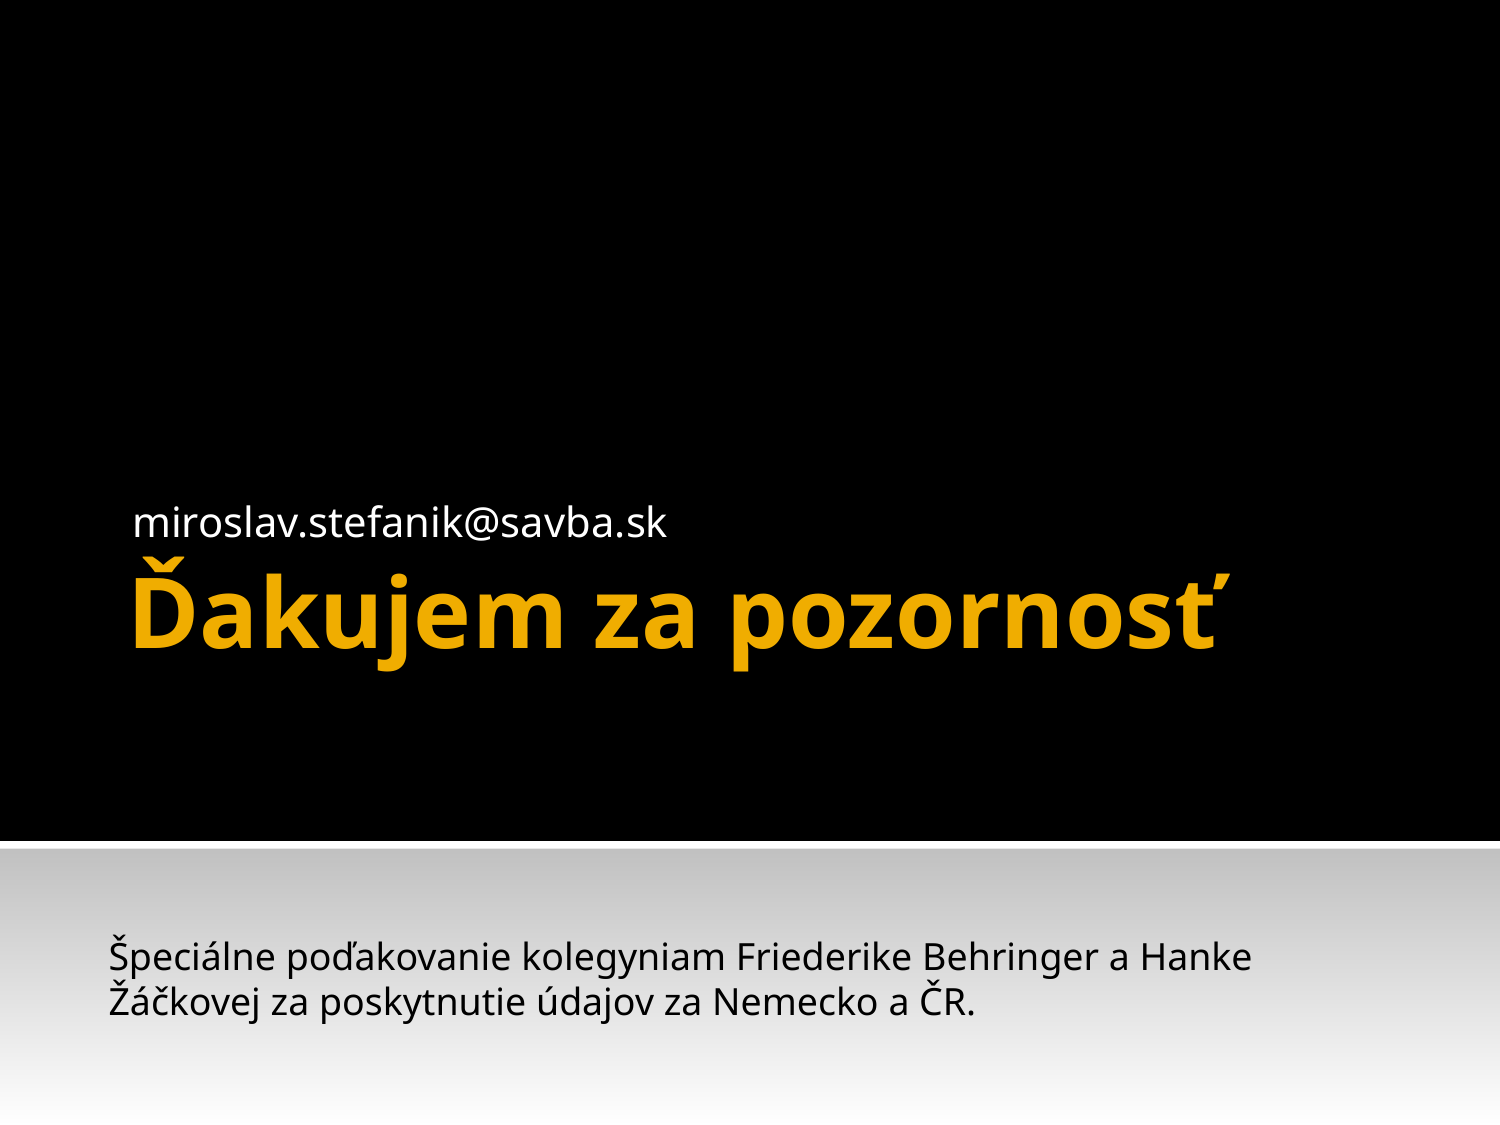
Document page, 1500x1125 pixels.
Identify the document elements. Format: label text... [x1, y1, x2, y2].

text_box Špeciálne poďakovanie kolegyniam Friederike Behringer a Hanke Žáčkovej za poskytnutie údajov za Nemecko a ČR. [93, 925, 1289, 1031]
subtitle miroslav.stefanik@savba.sk [112, 299, 1438, 546]
title Ďakujem za pozornosť [112, 550, 1438, 825]
